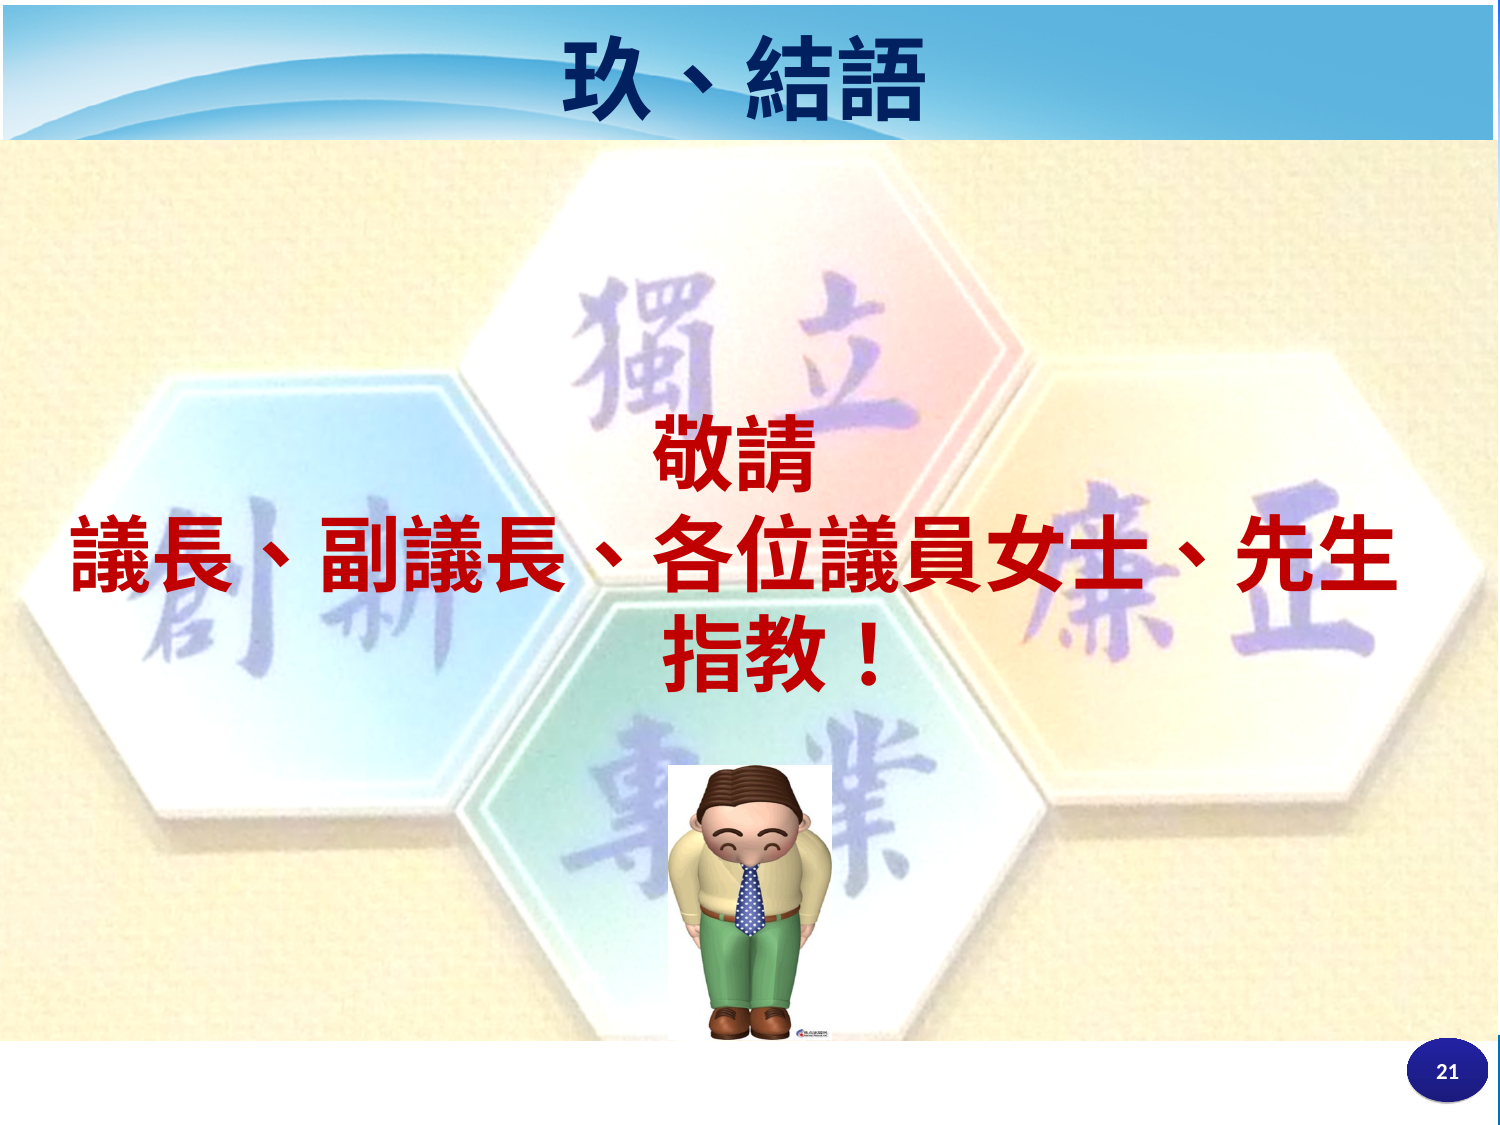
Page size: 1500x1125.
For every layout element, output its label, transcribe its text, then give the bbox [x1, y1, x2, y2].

picture [0, 0, 1500, 1125]
text_box 21 [1407, 1038, 1489, 1103]
text_box 敬請 議長、副議長、各位議員女士、先生 指教！ [29, 432, 1440, 653]
text_box 玖、結語 [0, 14, 1489, 139]
